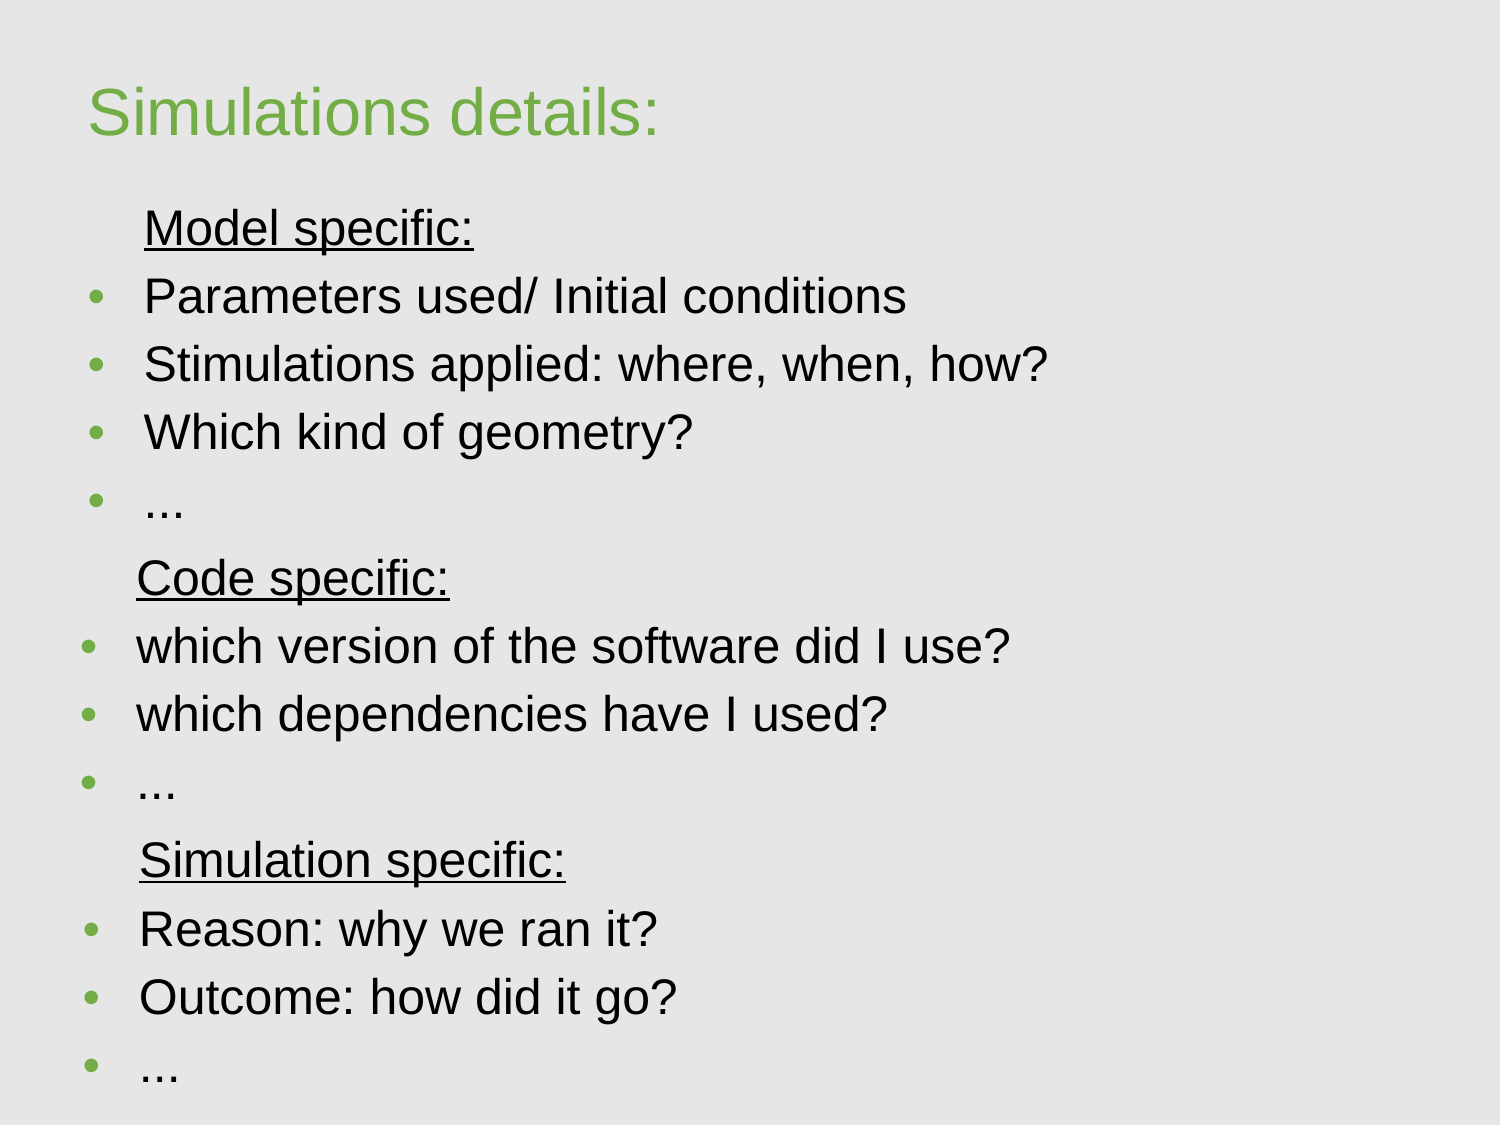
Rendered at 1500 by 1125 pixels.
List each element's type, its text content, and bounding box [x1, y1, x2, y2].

list Simulation specific: Reason: why we ran it? Outcome: how did it go? ... [82, 832, 1421, 1099]
list Code specific: which version of the software did I use? which dependencies have I used? ... [79, 549, 1418, 821]
title Simulations details: [87, 50, 1426, 176]
list Model specific: Parameters used/ Initial conditions Stimulations applied: where, when, how? Which kind of geometry? ... [87, 199, 1426, 562]
